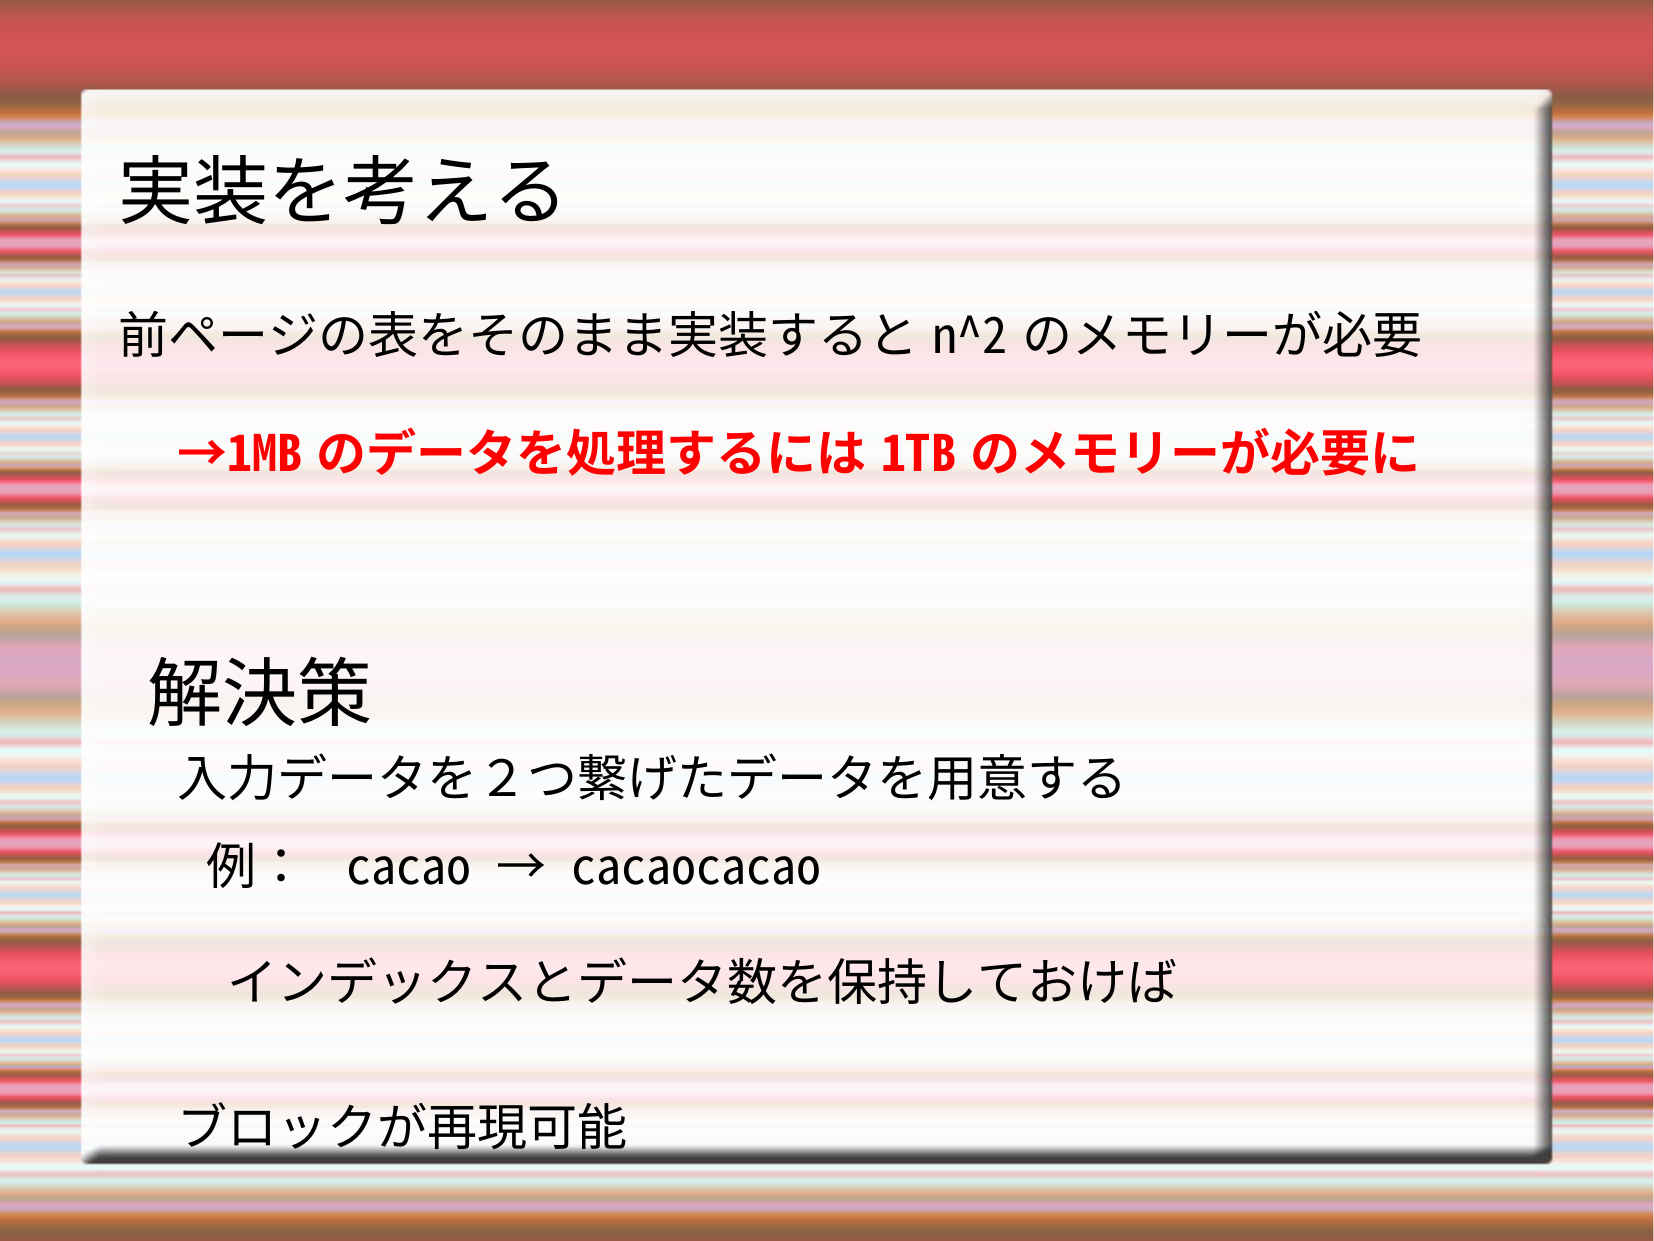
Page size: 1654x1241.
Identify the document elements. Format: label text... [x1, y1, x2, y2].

text_box →1MBのデータを処理するには1TBのメモリーが必要に [177, 413, 1654, 464]
text_box インデックスとデータ数を保持しておけば ブロックが再現可能 [177, 942, 1595, 1093]
picture [1291, 464, 1304, 469]
text_box 例： cacao → cacaocacao [206, 826, 1211, 877]
text_box 実装を考える [118, 131, 1329, 207]
text_box 前ページの表をそのまま実装するとn^2のメモリーが必要 [118, 295, 1595, 346]
text_box 入力データを２つ繋げたデータを用意する [177, 738, 1388, 789]
text_box 解決策 [147, 633, 1359, 709]
picture [0, 0, 1654, 1241]
